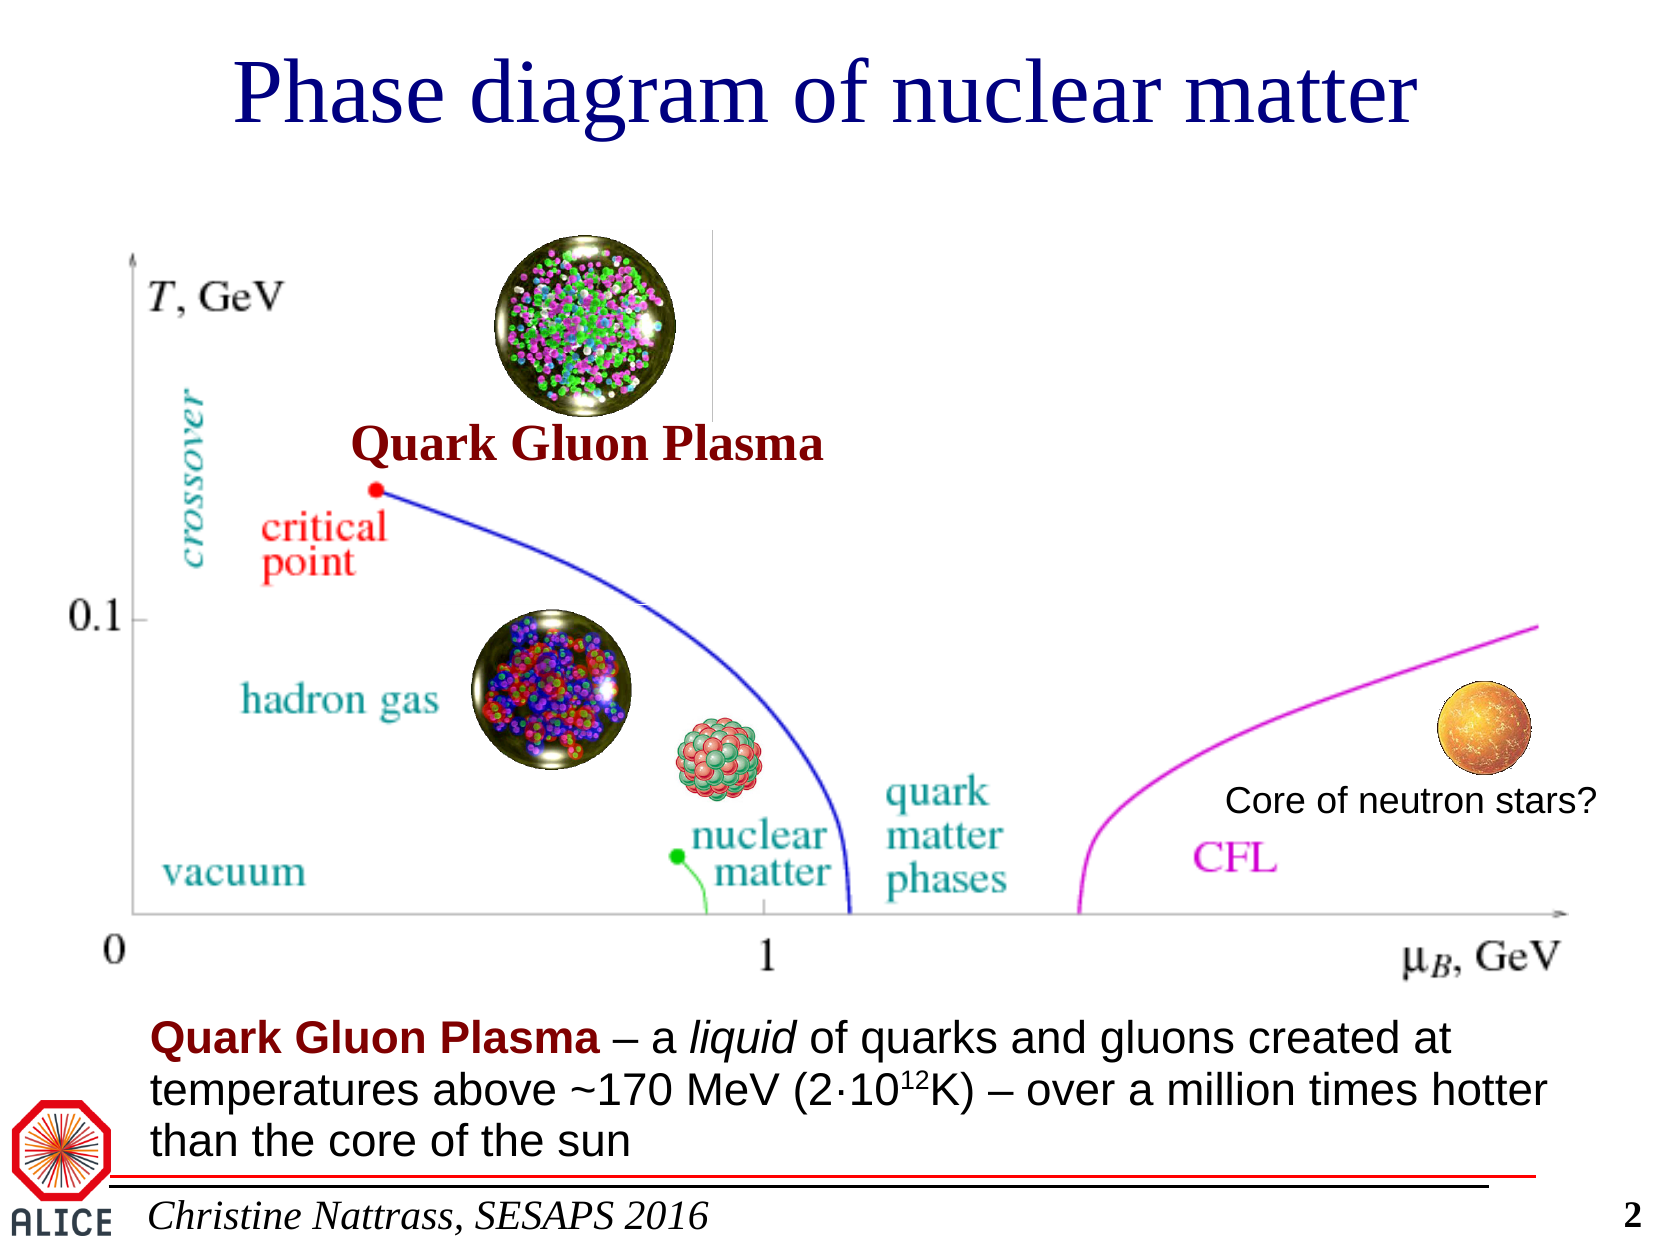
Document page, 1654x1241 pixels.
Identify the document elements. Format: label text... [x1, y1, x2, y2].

title Phase diagram of nuclear matter [82, 25, 1571, 148]
text_box Quark Gluon Plasma [304, 406, 871, 480]
picture [11, 1100, 111, 1236]
text_box Core of neutron stars? [1210, 772, 1613, 830]
text_box Quark Gluon Plasma – a liquid of quarks and gluons created at temperatures above ~170 MeV (2·1012K) – over a million times hotter than the core of the sun [135, 1005, 1621, 1176]
picture [68, 229, 1569, 986]
